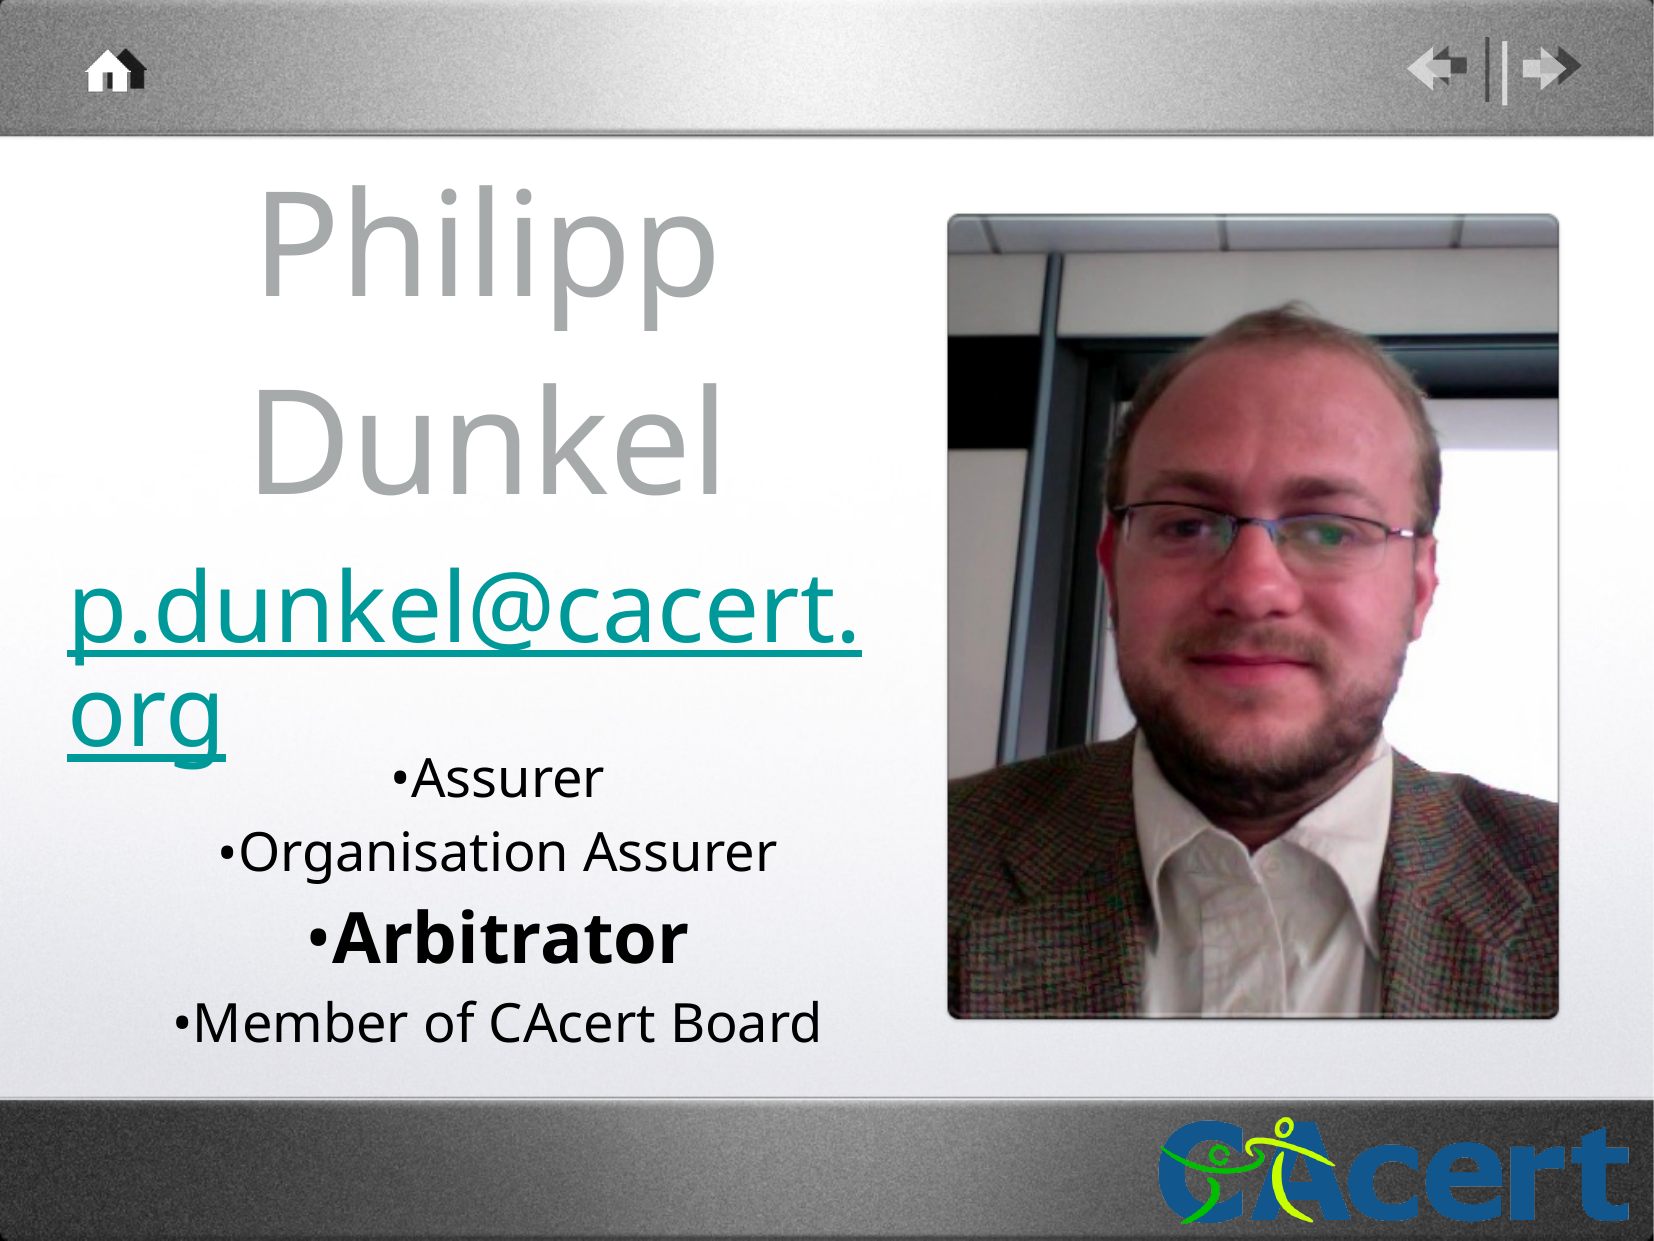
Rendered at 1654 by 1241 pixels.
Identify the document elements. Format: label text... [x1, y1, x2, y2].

picture [0, 0, 1654, 1241]
list Assurer Organisation Assurer Arbitrator Member of CAcert Board [80, 731, 916, 1063]
title Philipp Dunkel p.dunkel@cacert.org [59, 210, 916, 680]
